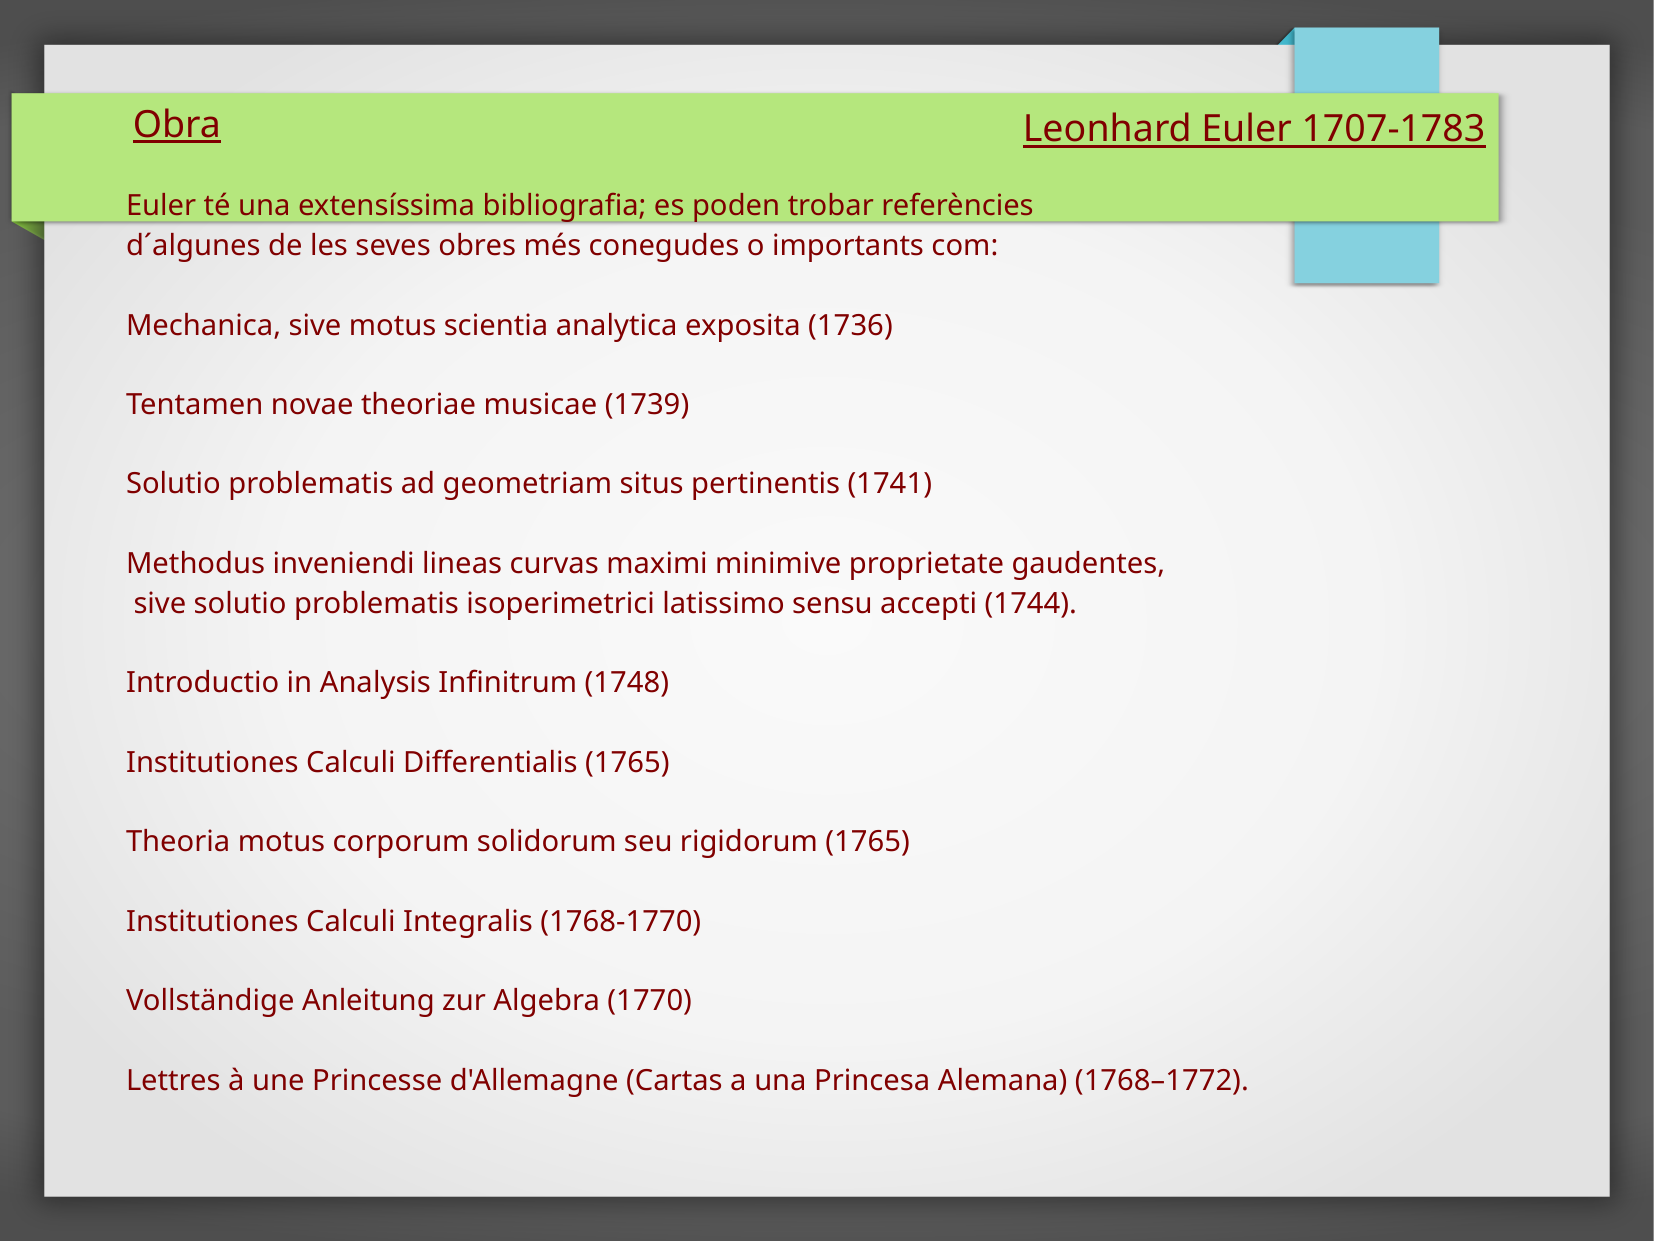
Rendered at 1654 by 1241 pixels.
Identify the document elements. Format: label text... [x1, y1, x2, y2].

text_box Leonhard Euler 1707-1783 [1008, 94, 1502, 162]
text_box Euler té una extensíssima bibliografia; es poden trobar referències d´algunes de les seves obres més conegudes o importants com: Mechanica, sive motus scientia analytica exposita (1736) Tentamen novae theoriae musicae (1739) Solutio problematis ad geometriam situs pertinentis (1741) Methodus inveniendi lineas curvas maximi minimive proprietate gaudentes, sive solutio problematis isoperimetrici latissimo sensu accepti (1744). Introductio in Analysis Infinitrum (1748) Institutiones Calculi Differentialis (1765) Theoria motus corporum solidorum seu rigidorum (1765) Institutiones Calculi Integralis (1768-1770) Vollständige Anleitung zur Algebra (1770) Lettres à une Princesse d'Allemagne (Cartas a una Princesa Alemana) (1768–1772). [111, 177, 1607, 1163]
picture [0, 0, 1654, 1241]
text_box Obra [118, 89, 245, 157]
